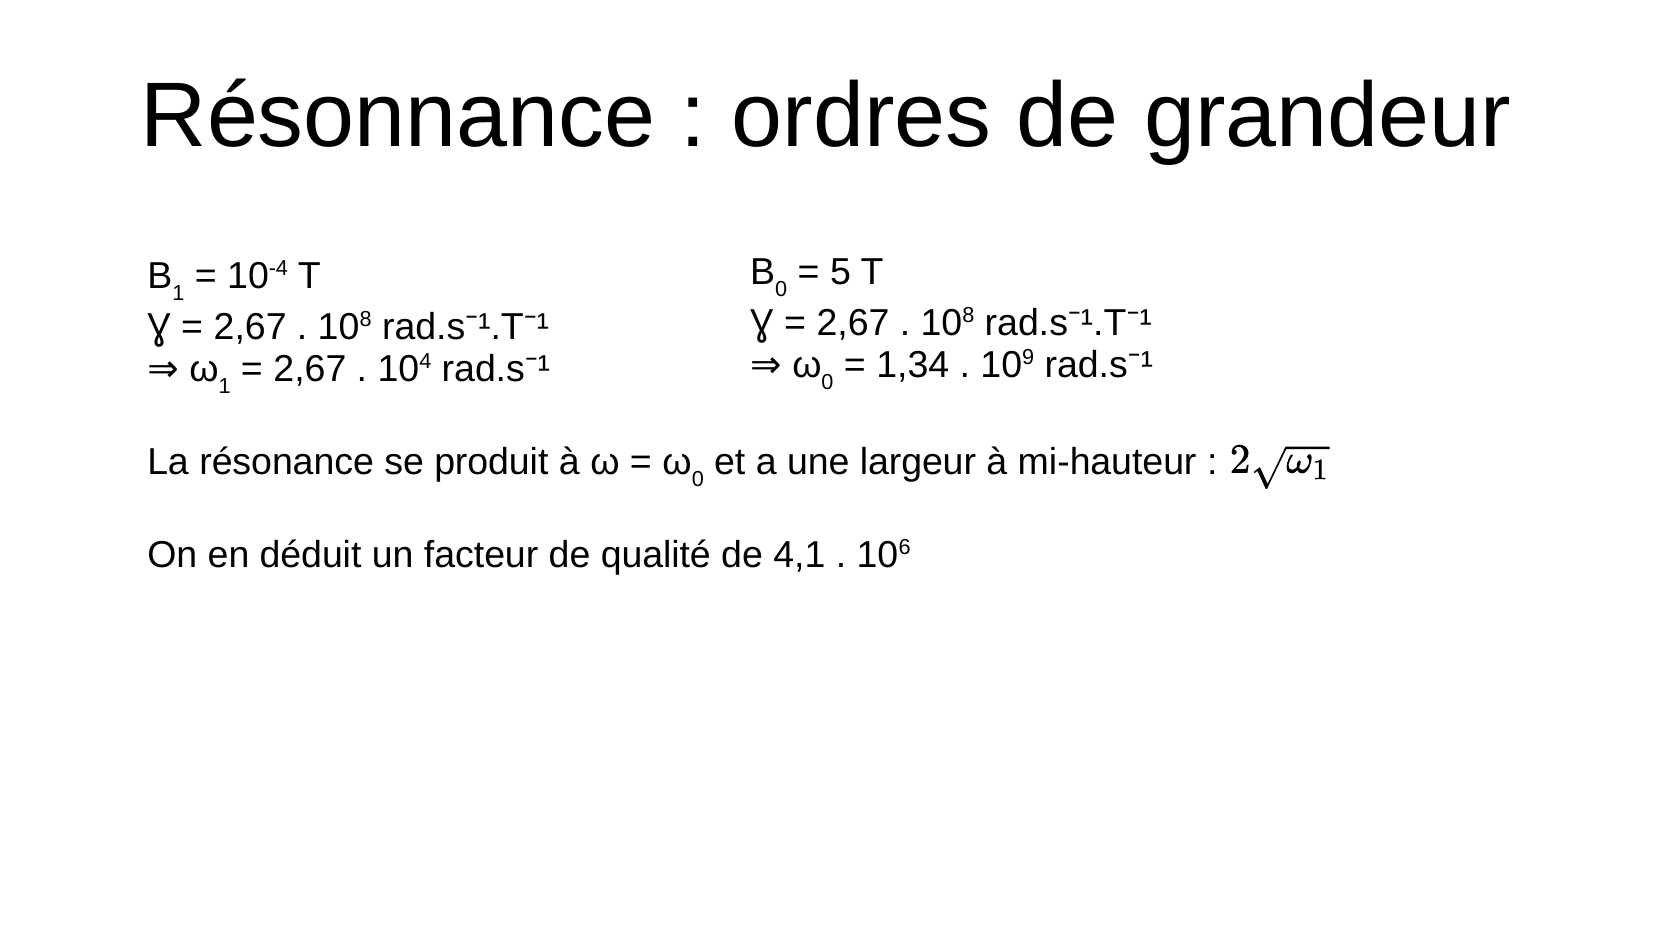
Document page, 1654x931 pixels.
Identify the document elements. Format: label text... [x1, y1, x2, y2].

picture [1228, 442, 1331, 491]
text_box B1 = 10-4 T Ɣ = 2,67 . 108 rad.s⁻¹.T⁻¹ ⇒ ω1 = 2,67 . 104 rad.s⁻¹ La résonance se produit à ω = ω0 et a une largeur à mi-hauteur : On en déduit un facteur de qualité de 4,1 . 106 [132, 246, 1233, 583]
text_box B0 = 5 T Ɣ = 2,67 . 108 rad.s⁻¹.T⁻¹ ⇒ ω0 = 1,34 . 109 rad.s⁻¹ [735, 242, 1182, 402]
title Résonnance : ordres de grandeur [82, 37, 1571, 193]
